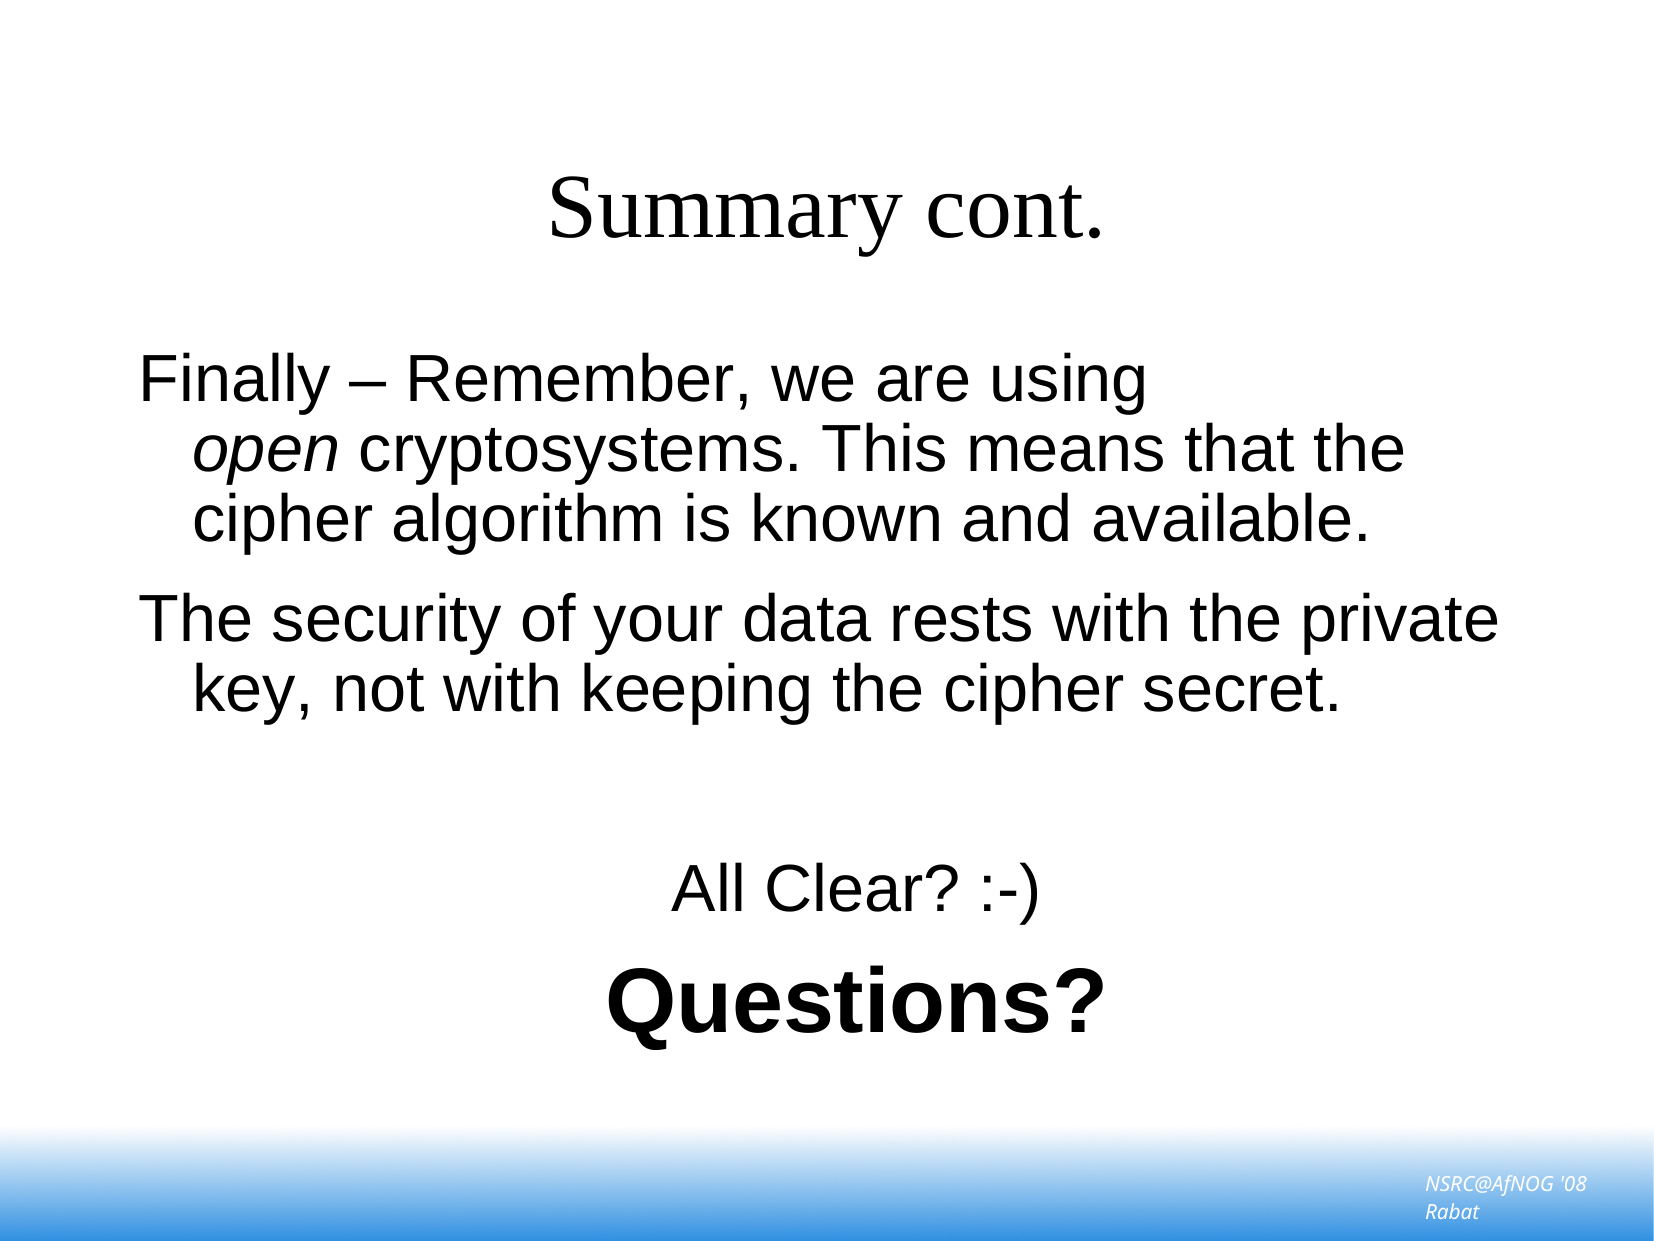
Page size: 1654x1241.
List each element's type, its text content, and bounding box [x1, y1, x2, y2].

list Finally – Remember, we are using open cryptosystems. This means that the cipher algorithm is known and available. The security of your data rests with the private key, not with keeping the cipher secret. All Clear? :-) Questions? [121, 344, 1576, 1127]
picture [0, 1124, 1654, 1241]
title Summary cont. [121, 102, 1534, 310]
